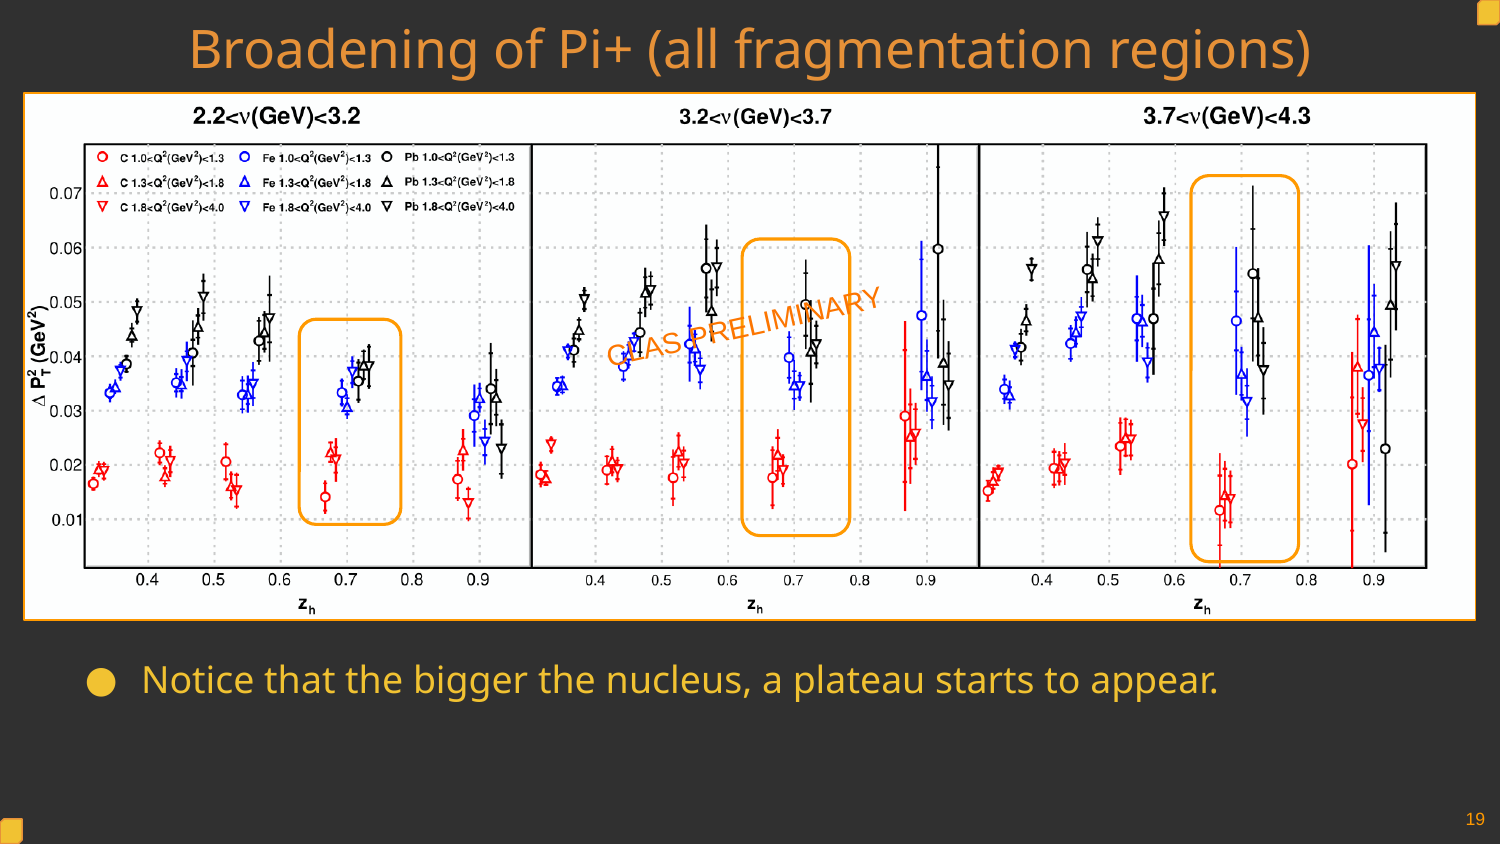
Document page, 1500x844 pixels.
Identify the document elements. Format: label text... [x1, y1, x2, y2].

title Broadening of Pi+ (all fragmentation regions) [51, 0, 1449, 92]
text_box CLAS PRELIMINARY [82, 155, 1418, 548]
list Notice that the bigger the nucleus, a plateau starts to appear. [51, 634, 1449, 821]
slide_number <number> [1437, 792, 1500, 844]
picture [24, 93, 1475, 620]
